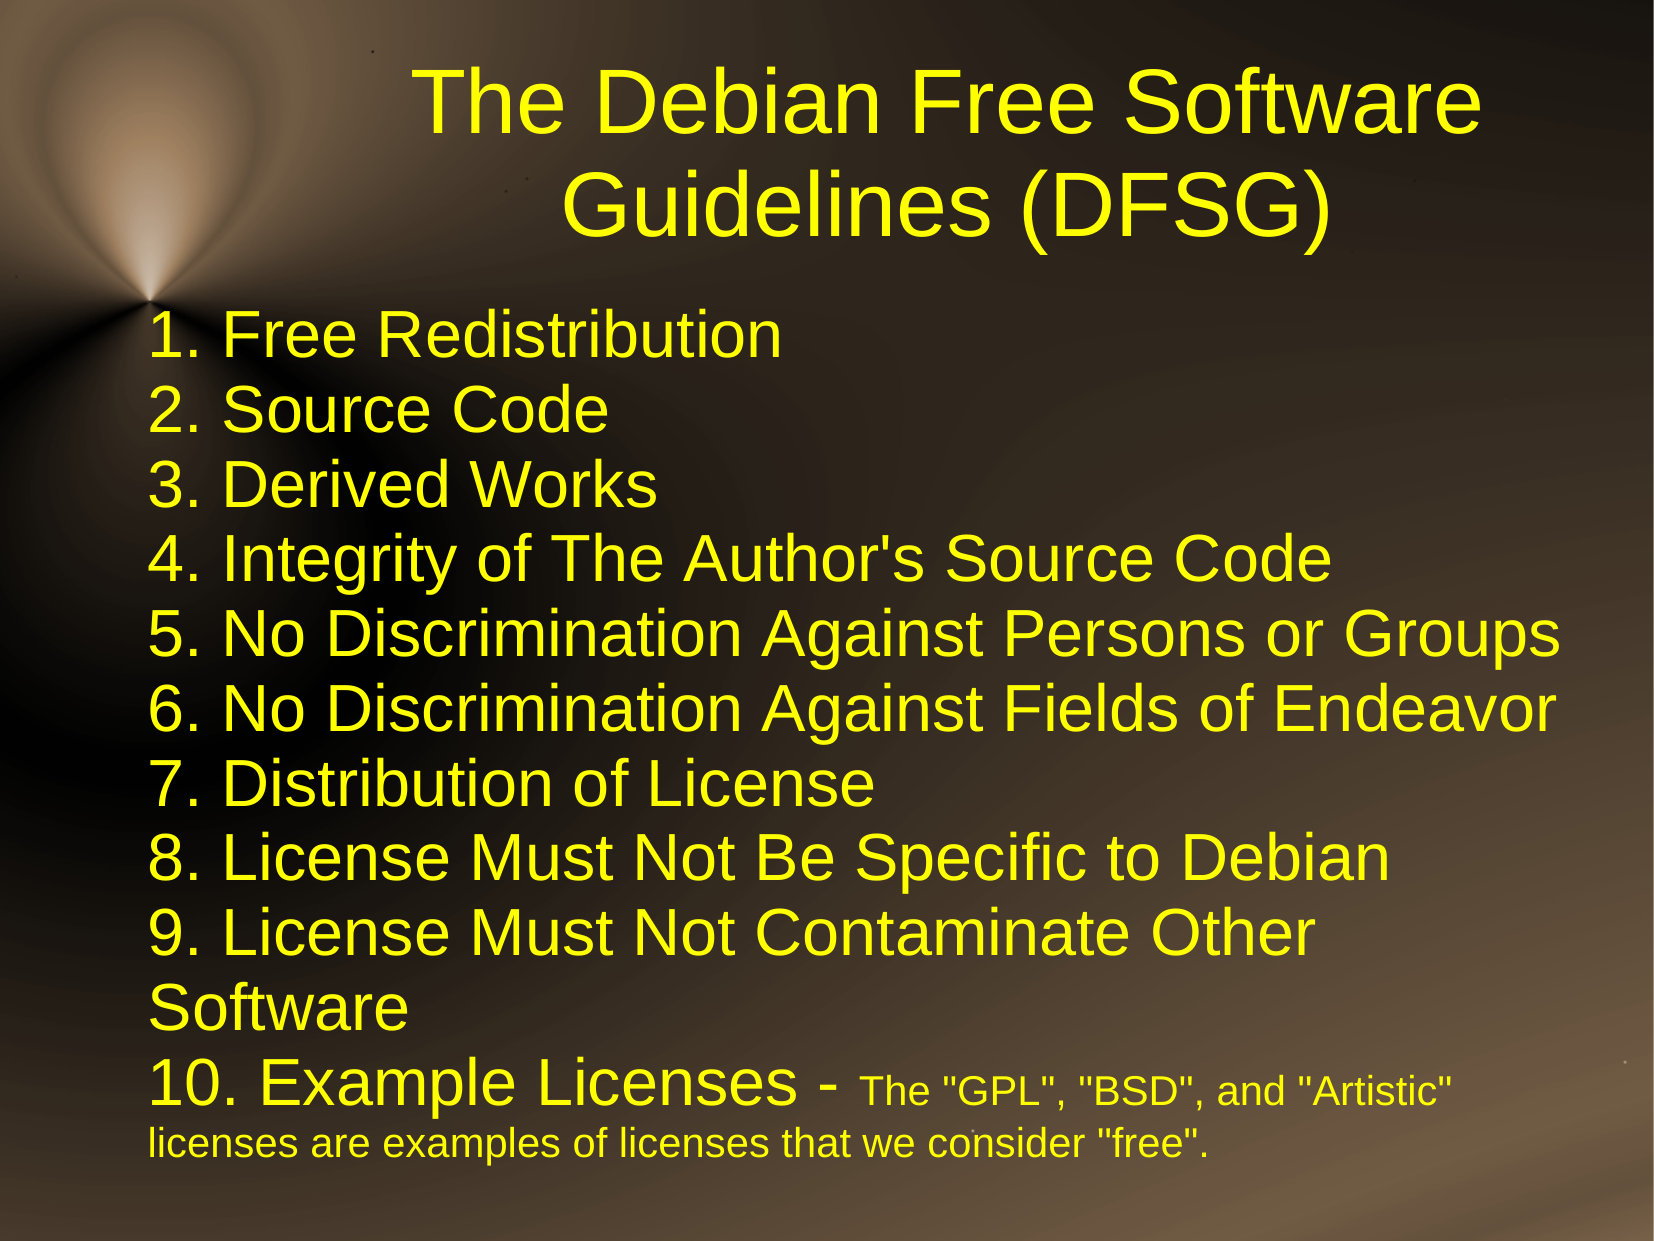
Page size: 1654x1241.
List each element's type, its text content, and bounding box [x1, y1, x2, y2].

picture [0, 0, 1654, 1241]
title The Debian Free Software Guidelines (DFSG) [324, 51, 1571, 255]
subtitle 1. Free Redistribution 2. Source Code 3. Derived Works 4. Integrity of The Author's Source Code 5. No Discrimination Against Persons or Groups 6. No Discrimination Against Fields of Endeavor 7. Distribution of License 8. License Must Not Be Specific to Debian 9. License Must Not Contaminate Other Software 10. Example Licenses - The "GPL", "BSD", and "Artistic" licenses are examples of licenses that we consider "free". [147, 340, 1571, 1122]
